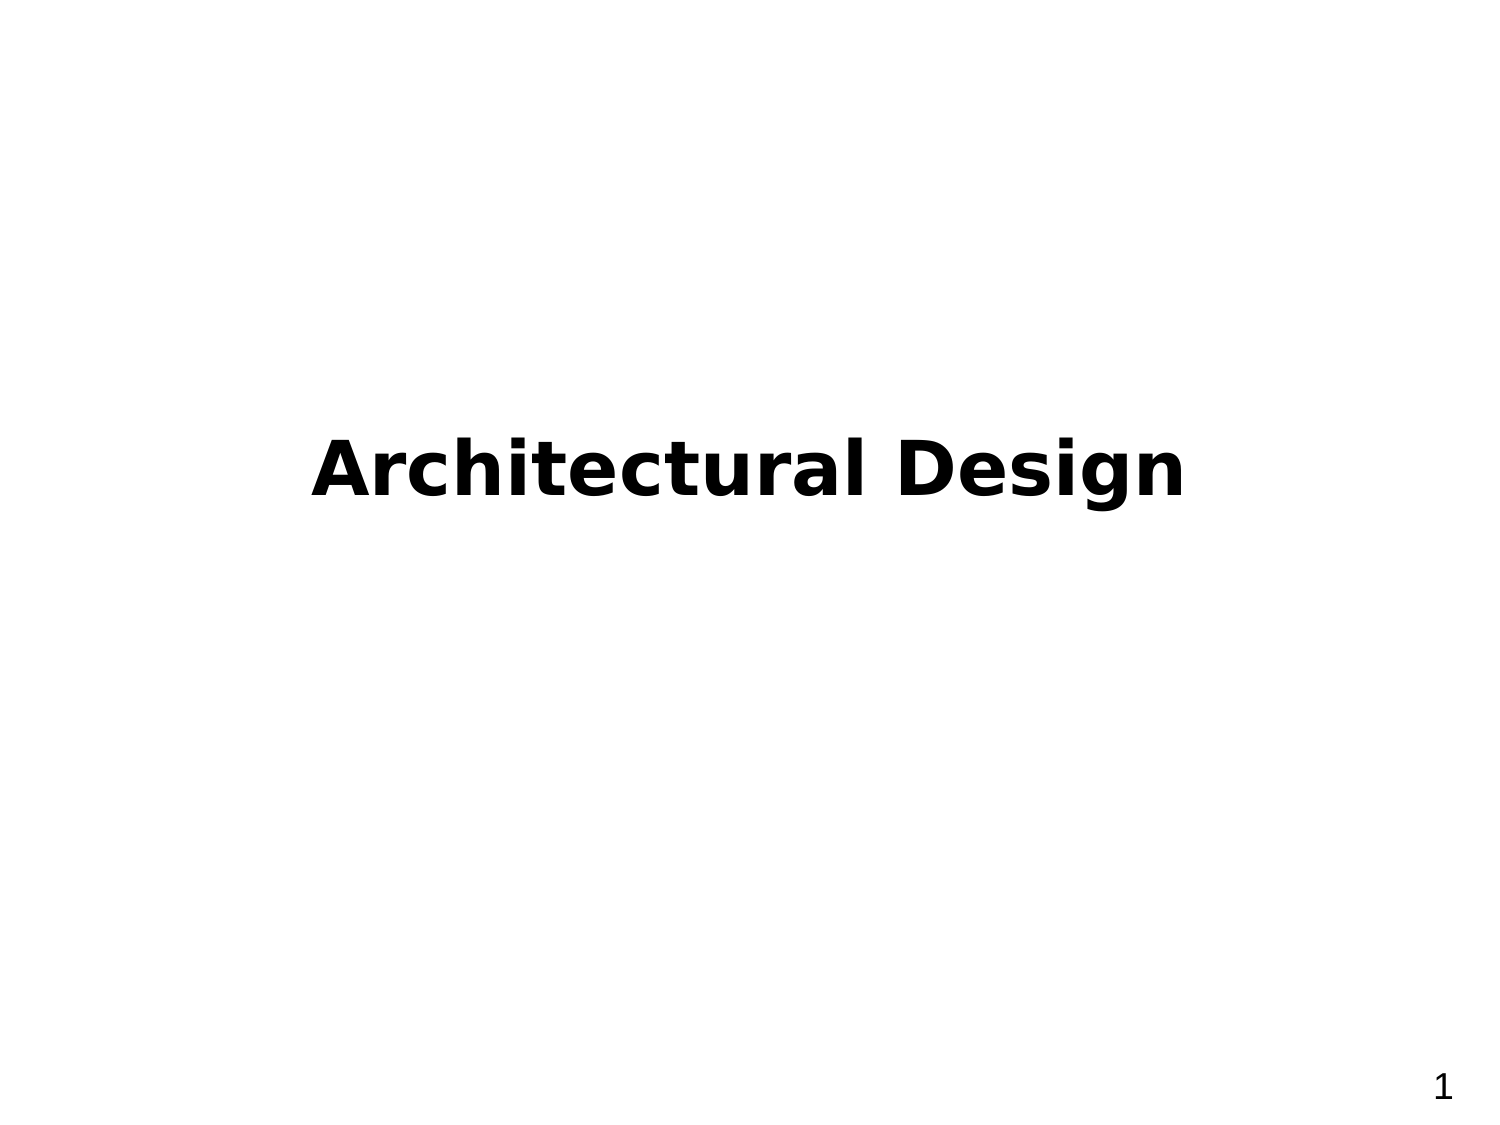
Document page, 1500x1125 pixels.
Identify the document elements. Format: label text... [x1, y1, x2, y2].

title Architectural Design [75, 399, 1425, 532]
